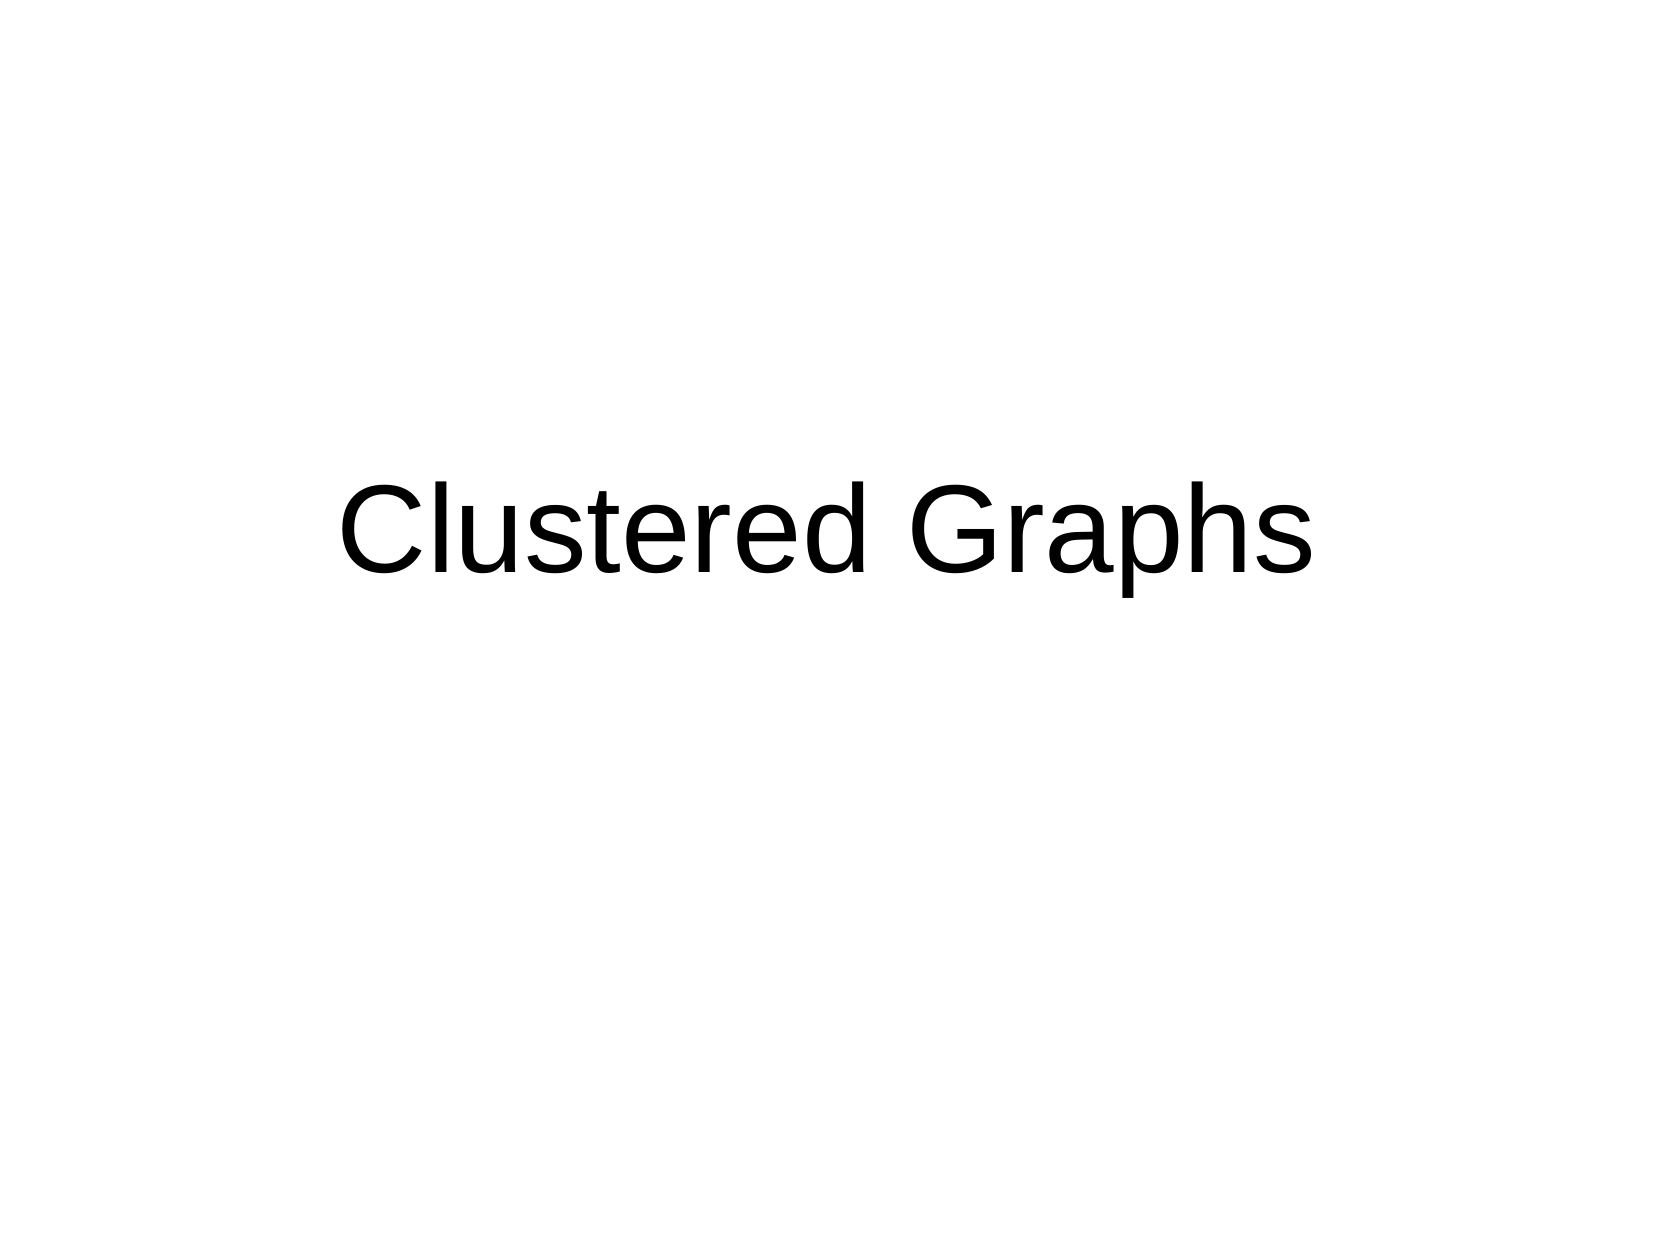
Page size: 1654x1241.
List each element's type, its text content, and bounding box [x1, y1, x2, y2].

subtitle Clustered Graphs [82, 49, 1571, 1010]
